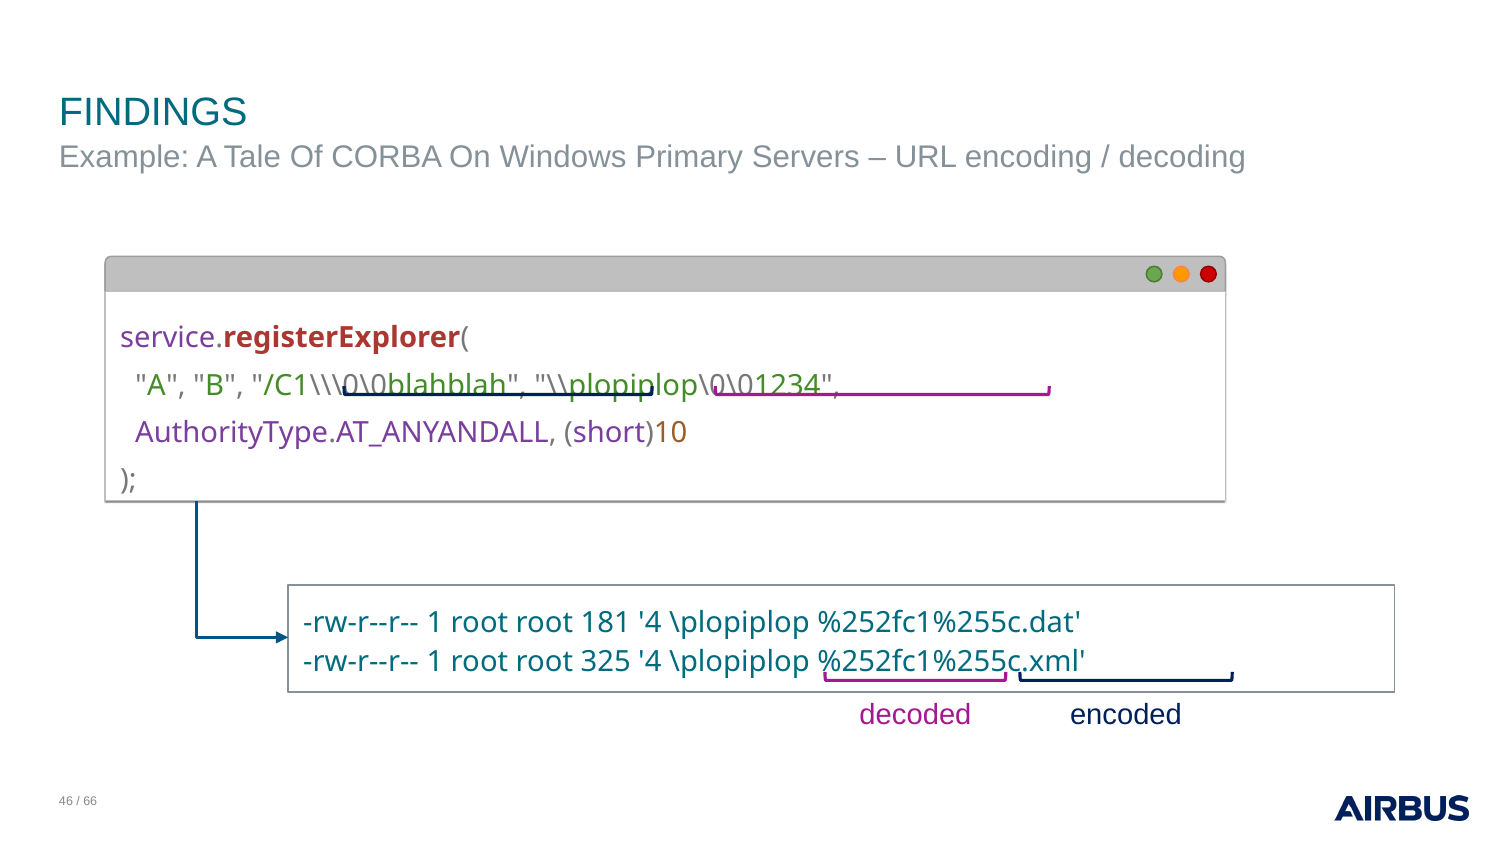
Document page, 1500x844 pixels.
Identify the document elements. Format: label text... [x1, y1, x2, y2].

picture [1334, 795, 1469, 821]
title FINDINGS Example: A Tale Of CORBA On Windows Primary Servers – URL encoding / decoding [58, 80, 1441, 192]
text_box -rw-r--r-- 1 root root 181 '4 \plopiplop %252fc1%255c.dat' -rw-r--r-- 1 root root 325 '4 \plopiplop %252fc1%255c.xml' [288, 585, 1395, 693]
text_box [105, 256, 1226, 291]
text_box decoded [825, 680, 1006, 746]
text_box service.registerExplorer( "A", "B", "/C1\\\0\0blahblah", "\\plopiplop\0\01234", AuthorityType.AT_ANYANDALL, (short)10 ); [105, 291, 1226, 511]
text_box encoded [1019, 680, 1233, 746]
